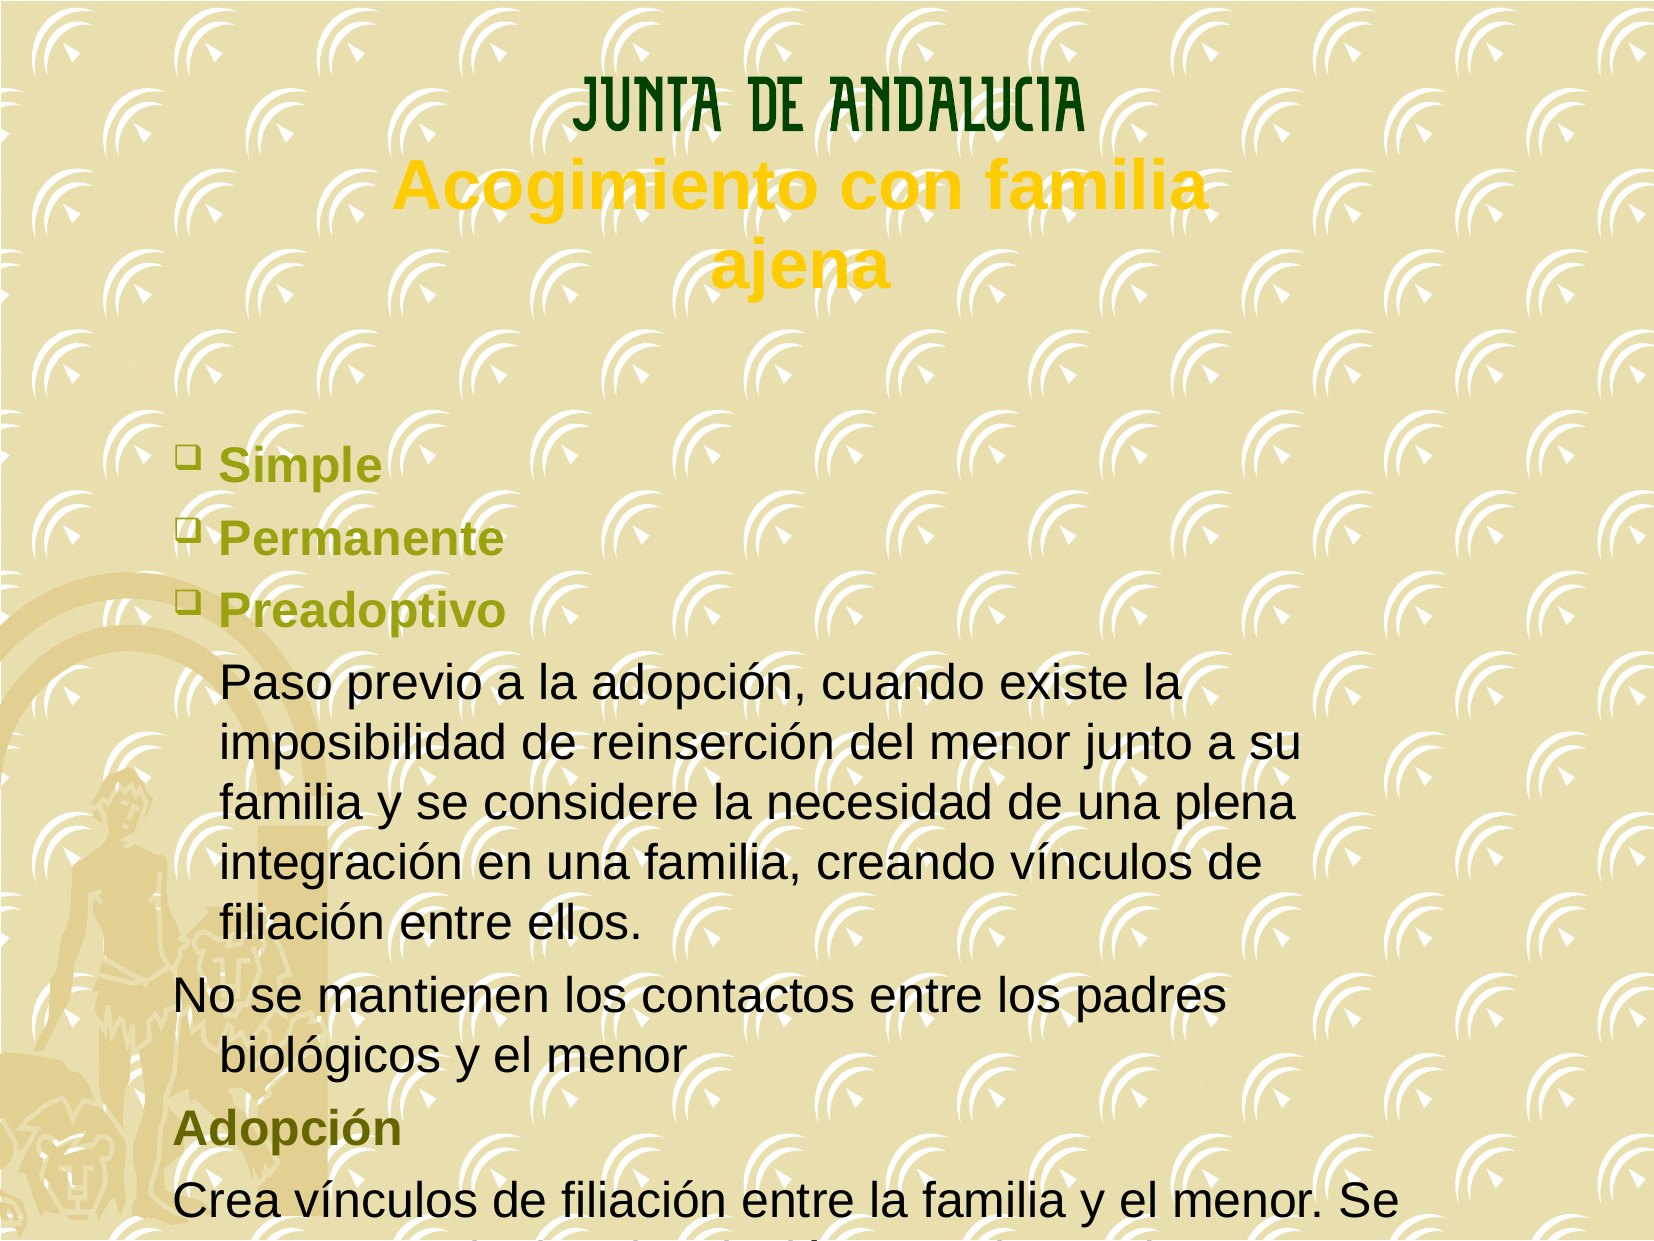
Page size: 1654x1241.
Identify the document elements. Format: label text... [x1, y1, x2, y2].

subtitle [1433, 1094, 1571, 1205]
list [75, 262, 1426, 1241]
text_box Acogimiento con familia ajena [313, 145, 1288, 262]
picture [0, 0, 1654, 1241]
text_box [35, 143, 1647, 1094]
